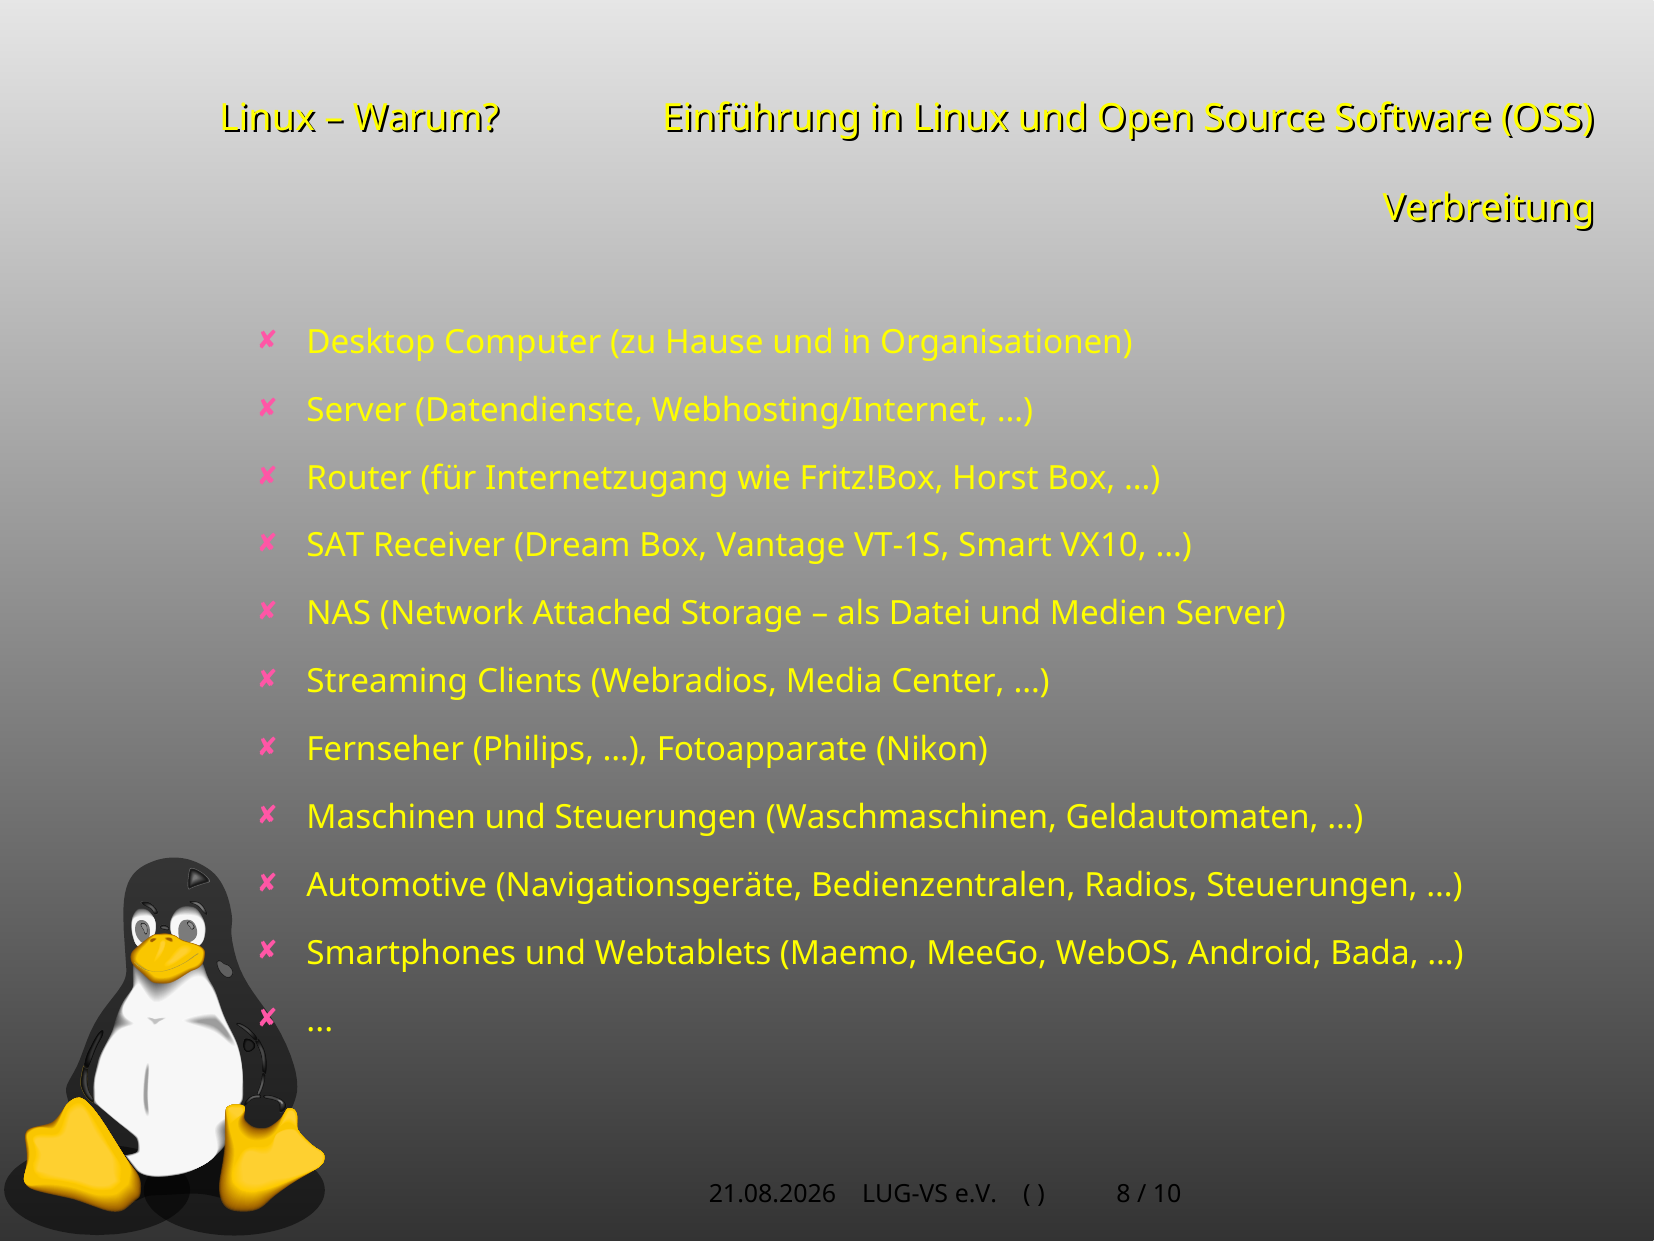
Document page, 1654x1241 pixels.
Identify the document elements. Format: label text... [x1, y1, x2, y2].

list Desktop Computer (zu Hause und in Organisationen) Server (Datendienste, Webhosting/Internet, …) Router (für Internetzugang wie Fritz!Box, Horst Box, …) SAT Receiver (Dream Box, Vantage VT-1S, Smart VX10, …) NAS (Network Attached Storage – als Datei und Medien Server) Streaming Clients (Webradios, Media Center, …) Fernseher (Philips, …), Fotoapparate (Nikon) Maschinen und Steuerungen (Waschmaschinen, Geldautomaten, …) Automotive (Navigationsgeräte, Bedienzentralen, Radios, Steuerungen, …) Smartphones und Webtablets (Maemo, MeeGo, WebOS, Android, Bada, …) ... [259, 295, 1595, 1127]
title Linux – Warum? Einführung in Linux und Open Source Software (OSS) Verbreitung [167, 58, 1595, 266]
